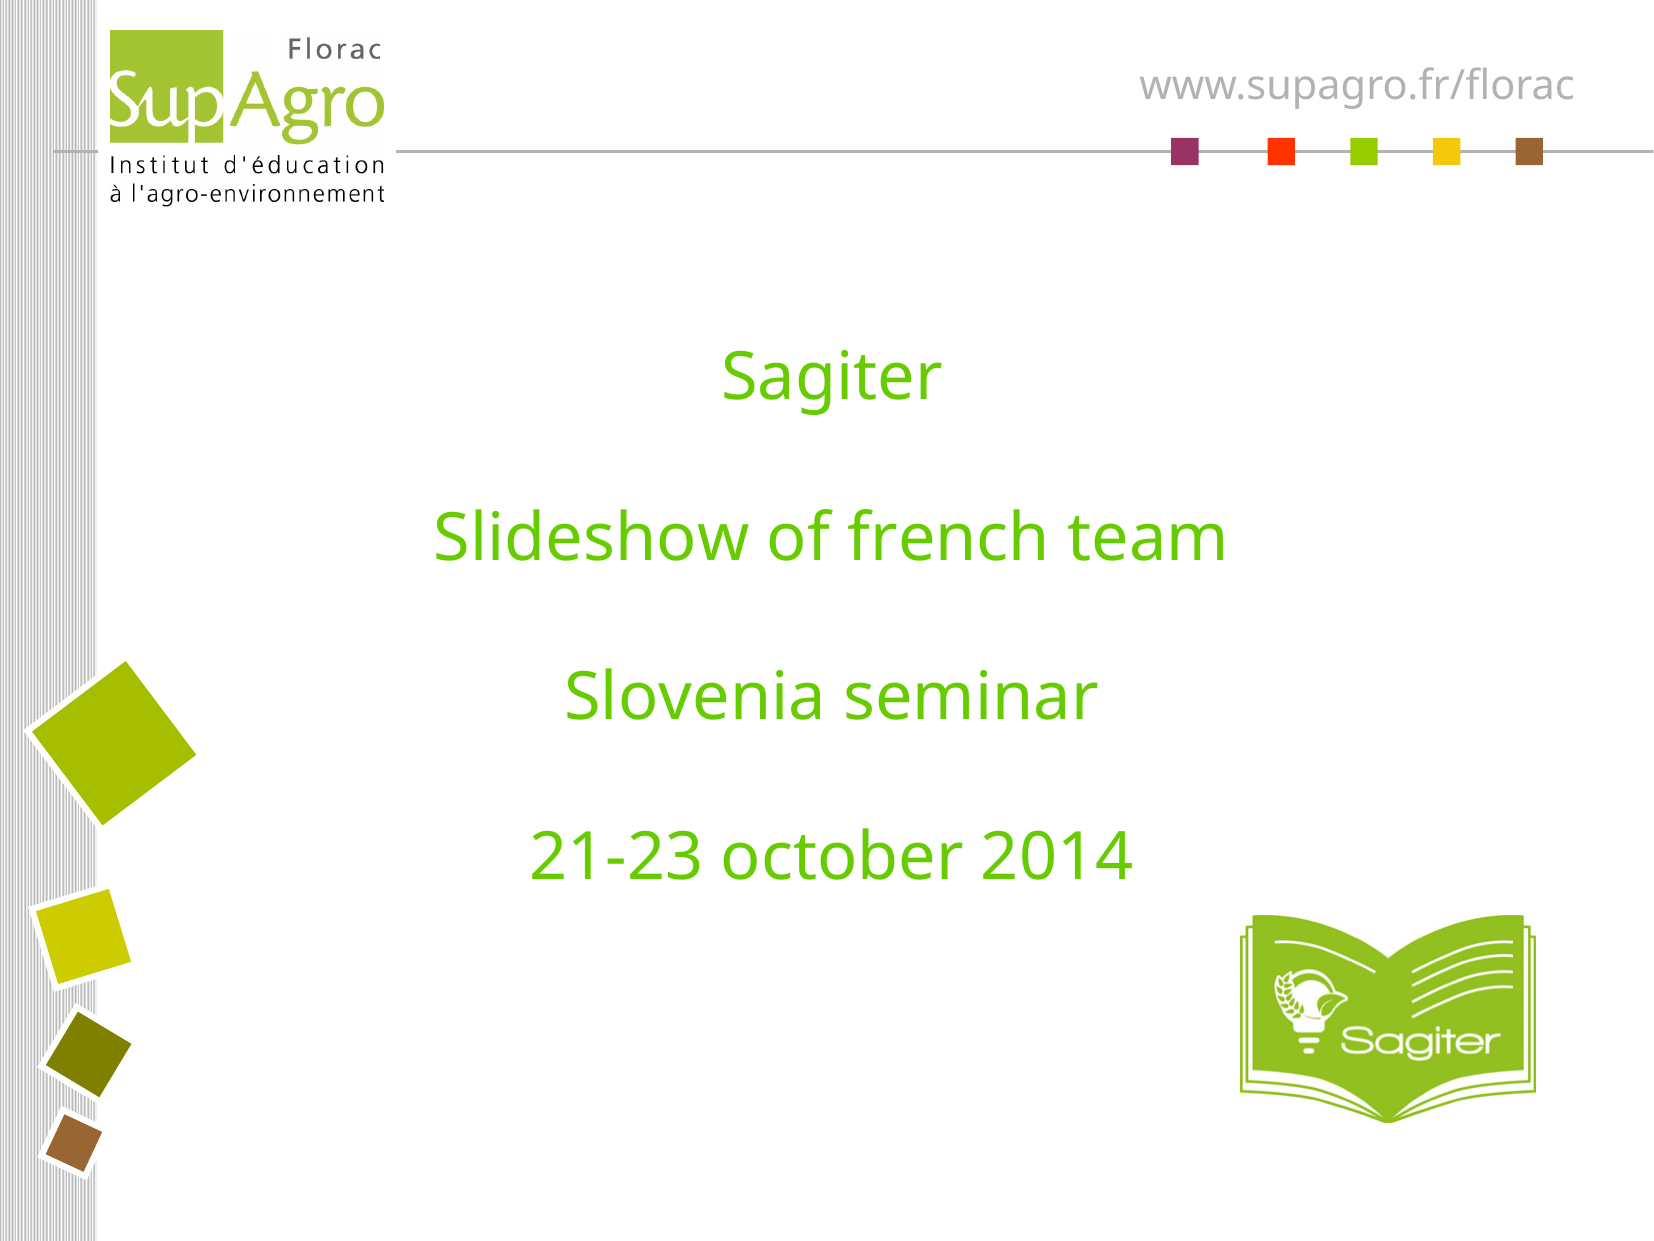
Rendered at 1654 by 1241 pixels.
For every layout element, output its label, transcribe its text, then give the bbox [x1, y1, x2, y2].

picture [110, 29, 384, 207]
picture [1240, 915, 1536, 1123]
text_box [1515, 137, 1543, 166]
text_box [1350, 137, 1378, 166]
text_box [0, 0, 201, 1241]
title Sagiter Slideshow of french team Slovenia seminar 21-23 october 2014 [206, 192, 1536, 1034]
text_box [1171, 137, 1199, 166]
text_box [1267, 137, 1295, 166]
text_box www.supagro.fr/florac [1102, 55, 1613, 111]
text_box [1432, 137, 1461, 166]
